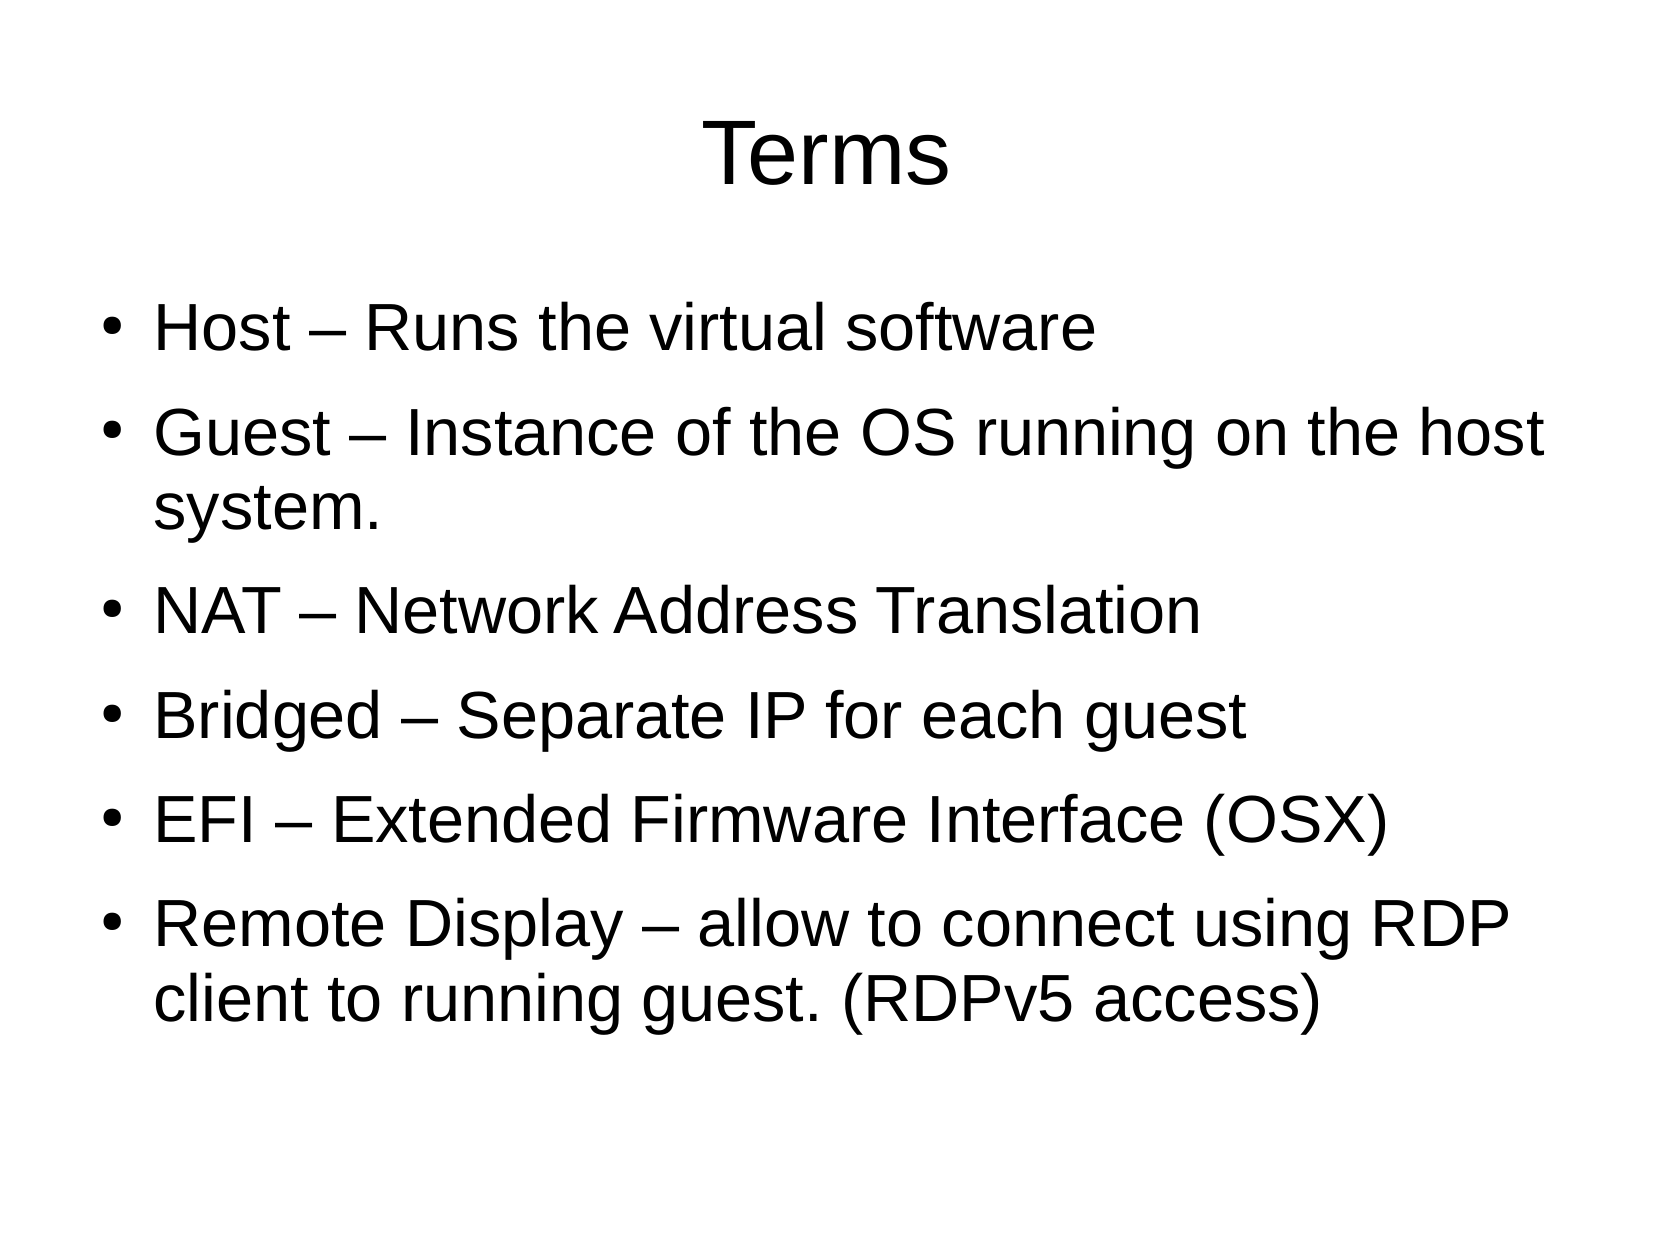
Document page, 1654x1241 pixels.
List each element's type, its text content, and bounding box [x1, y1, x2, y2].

list Host – Runs the virtual software Guest – Instance of the OS running on the host system. NAT – Network Address Translation Bridged – Separate IP for each guest EFI – Extended Firmware Interface (OSX) Remote Display – allow to connect using RDP client to running guest. (RDPv5 access) [82, 290, 1571, 1109]
title Terms [82, 49, 1571, 257]
